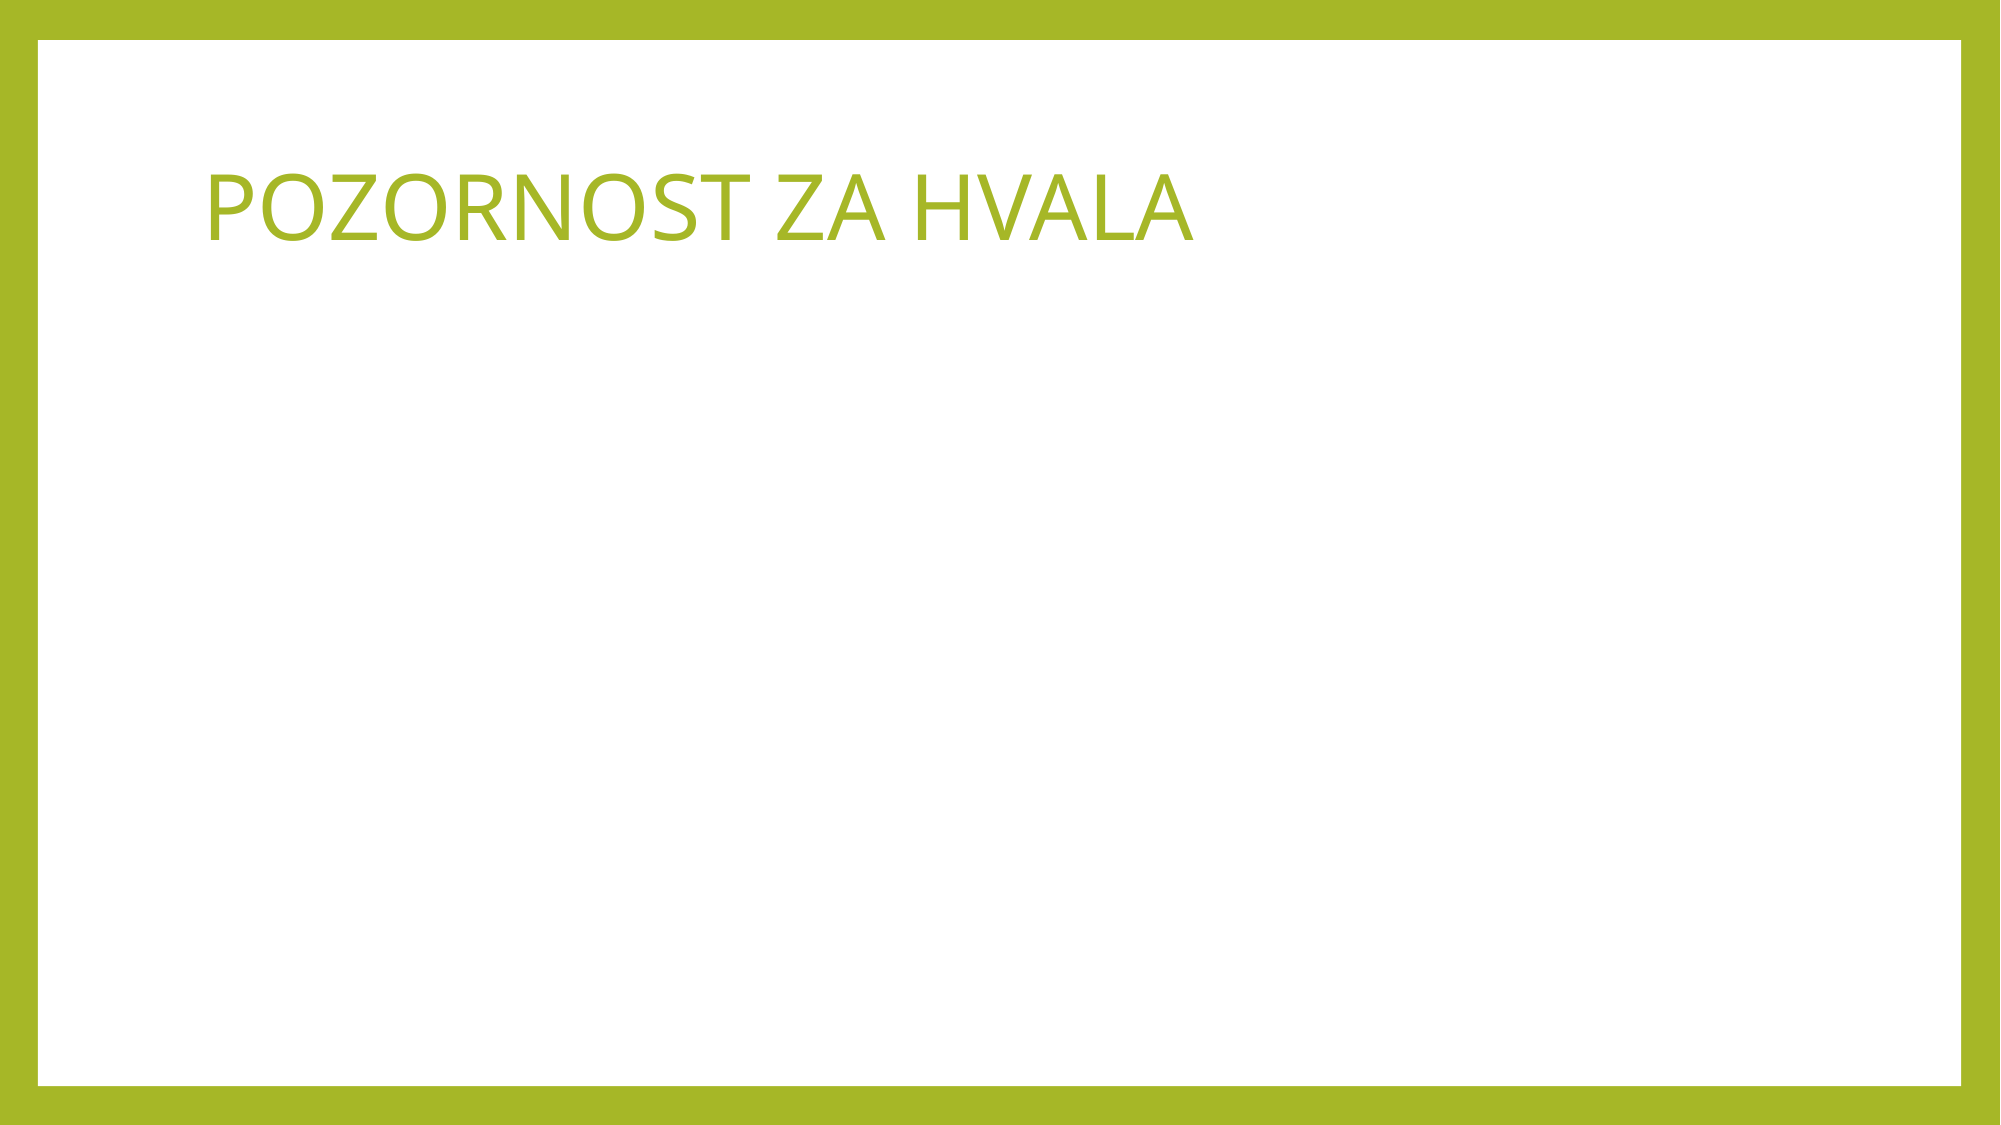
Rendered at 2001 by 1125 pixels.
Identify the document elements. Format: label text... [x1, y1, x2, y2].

title POZORNOST ZA HVALA [187, 99, 1808, 323]
